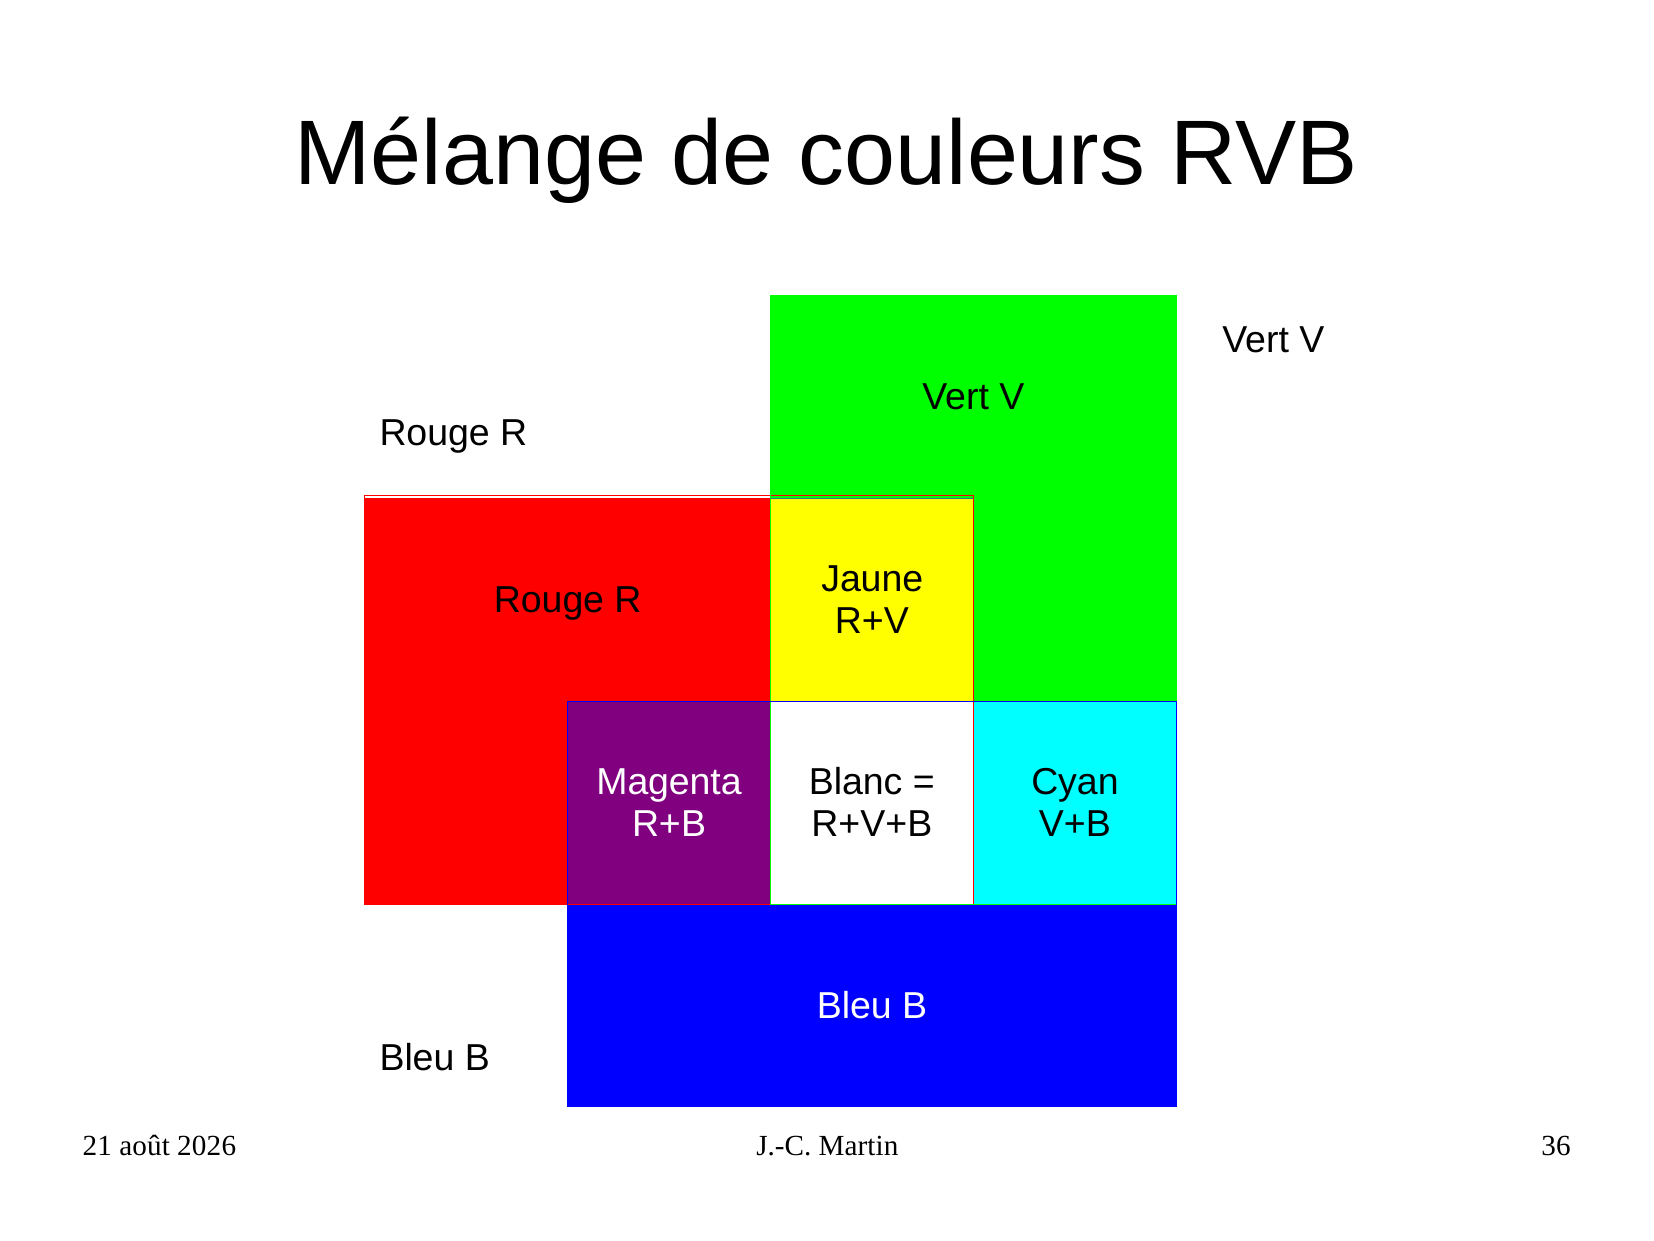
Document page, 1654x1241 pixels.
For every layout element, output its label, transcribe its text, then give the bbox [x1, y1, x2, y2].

text_box Cyan V+B [974, 702, 1176, 904]
text_box Vert V [1207, 310, 1382, 386]
text_box Bleu B [364, 1028, 550, 1104]
title Mélange de couleurs RVB [82, 49, 1571, 257]
text_box Blanc = R+V+B [771, 702, 973, 904]
text_box [974, 498, 1176, 701]
text_box Bleu B [568, 905, 1176, 1106]
text_box [365, 701, 567, 904]
text_box Vert V [771, 296, 1176, 498]
text_box Magenta R+B [568, 702, 770, 904]
text_box Rouge R [365, 498, 770, 701]
text_box Jaune R+V [771, 499, 973, 701]
text_box Rouge R [364, 404, 599, 495]
